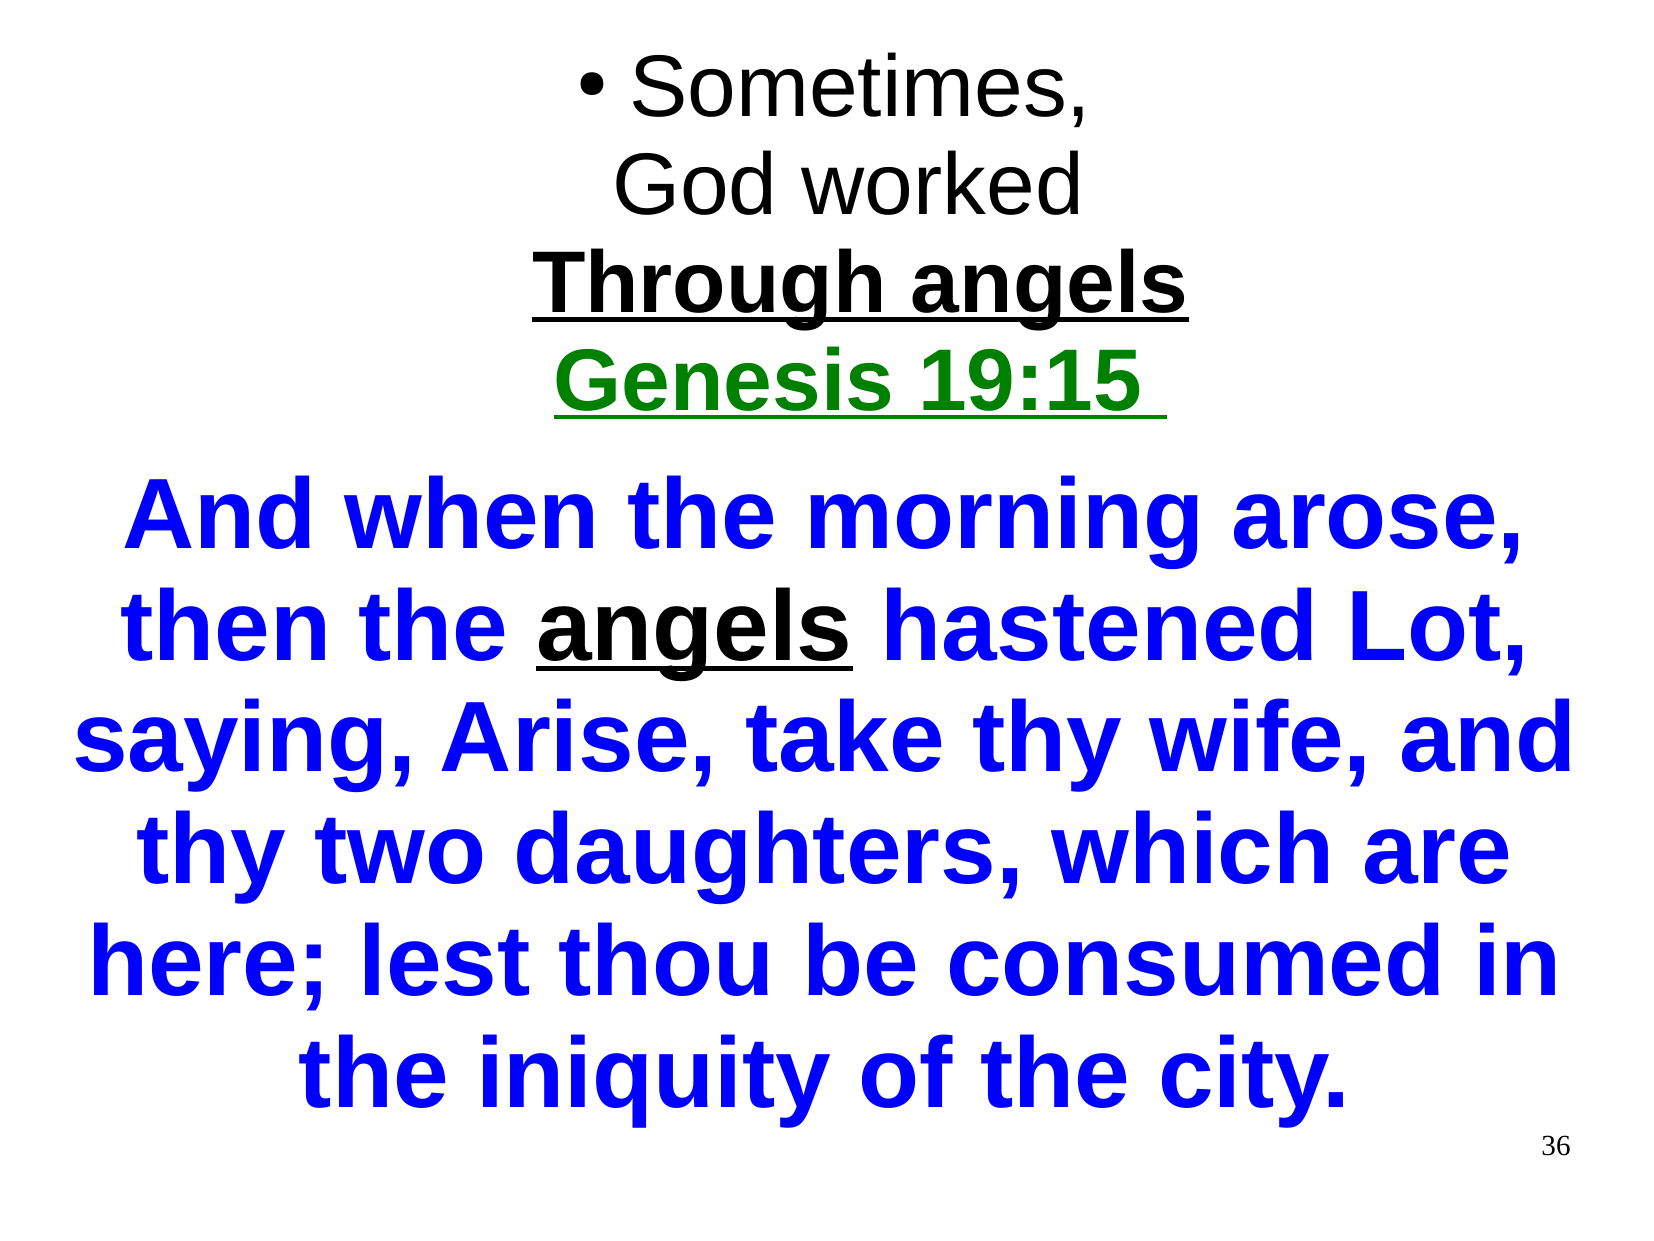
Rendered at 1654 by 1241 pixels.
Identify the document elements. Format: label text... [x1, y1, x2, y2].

list Sometimes, God worked Through angels Genesis 19:15 And when the morning arose, then the angels hastened Lot, saying, Arise, take thy wife, and thy two daughters, which are here; lest thou be consumed in the iniquity of the city. [37, 37, 1613, 1238]
